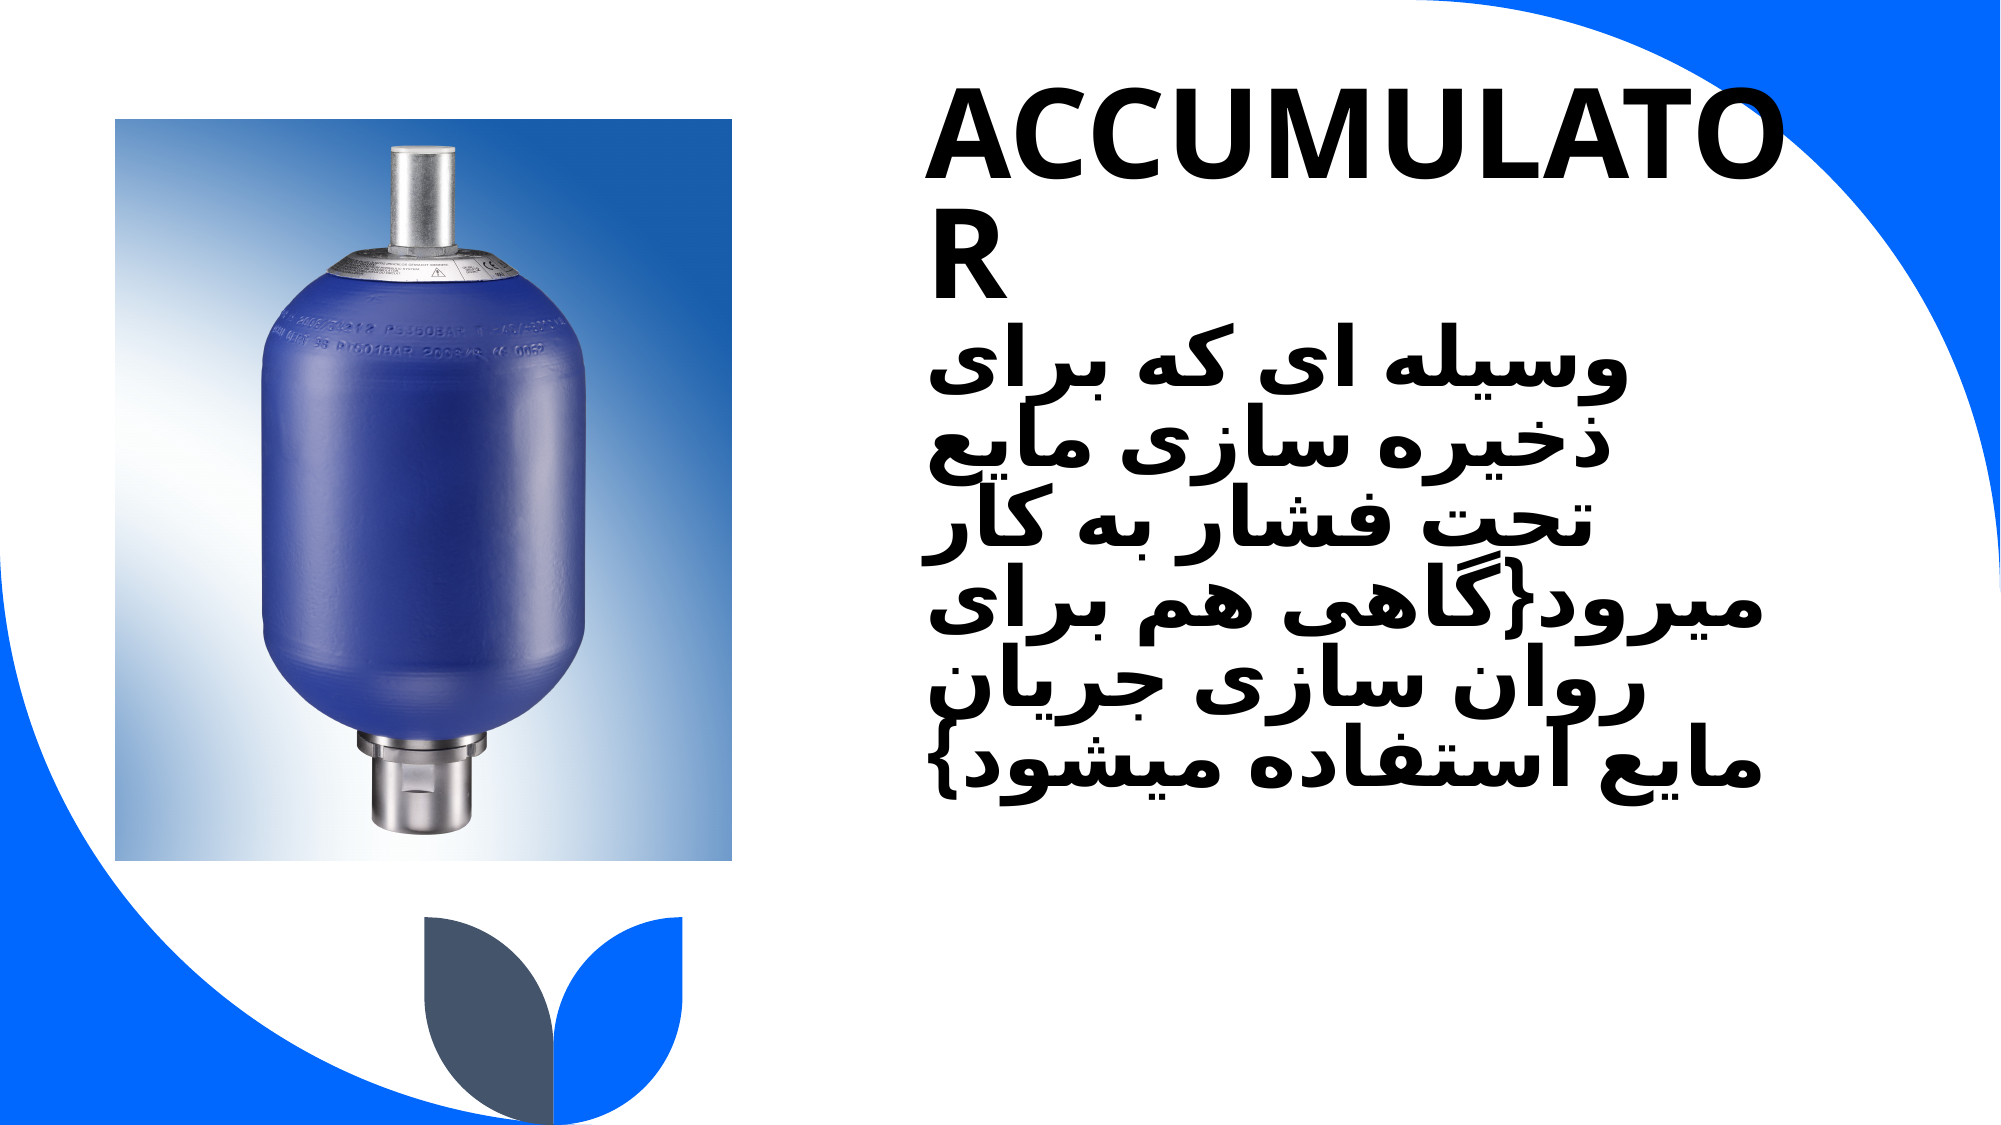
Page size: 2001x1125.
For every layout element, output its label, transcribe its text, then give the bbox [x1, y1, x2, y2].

title ACCUMULATOR وسیله ای که برای ذخیره سازی مایع تحت فشار به کار میرود{گاهی هم برای روان سازی جریان مایع استفاده میشود} [910, 75, 1825, 740]
picture [115, 120, 732, 862]
